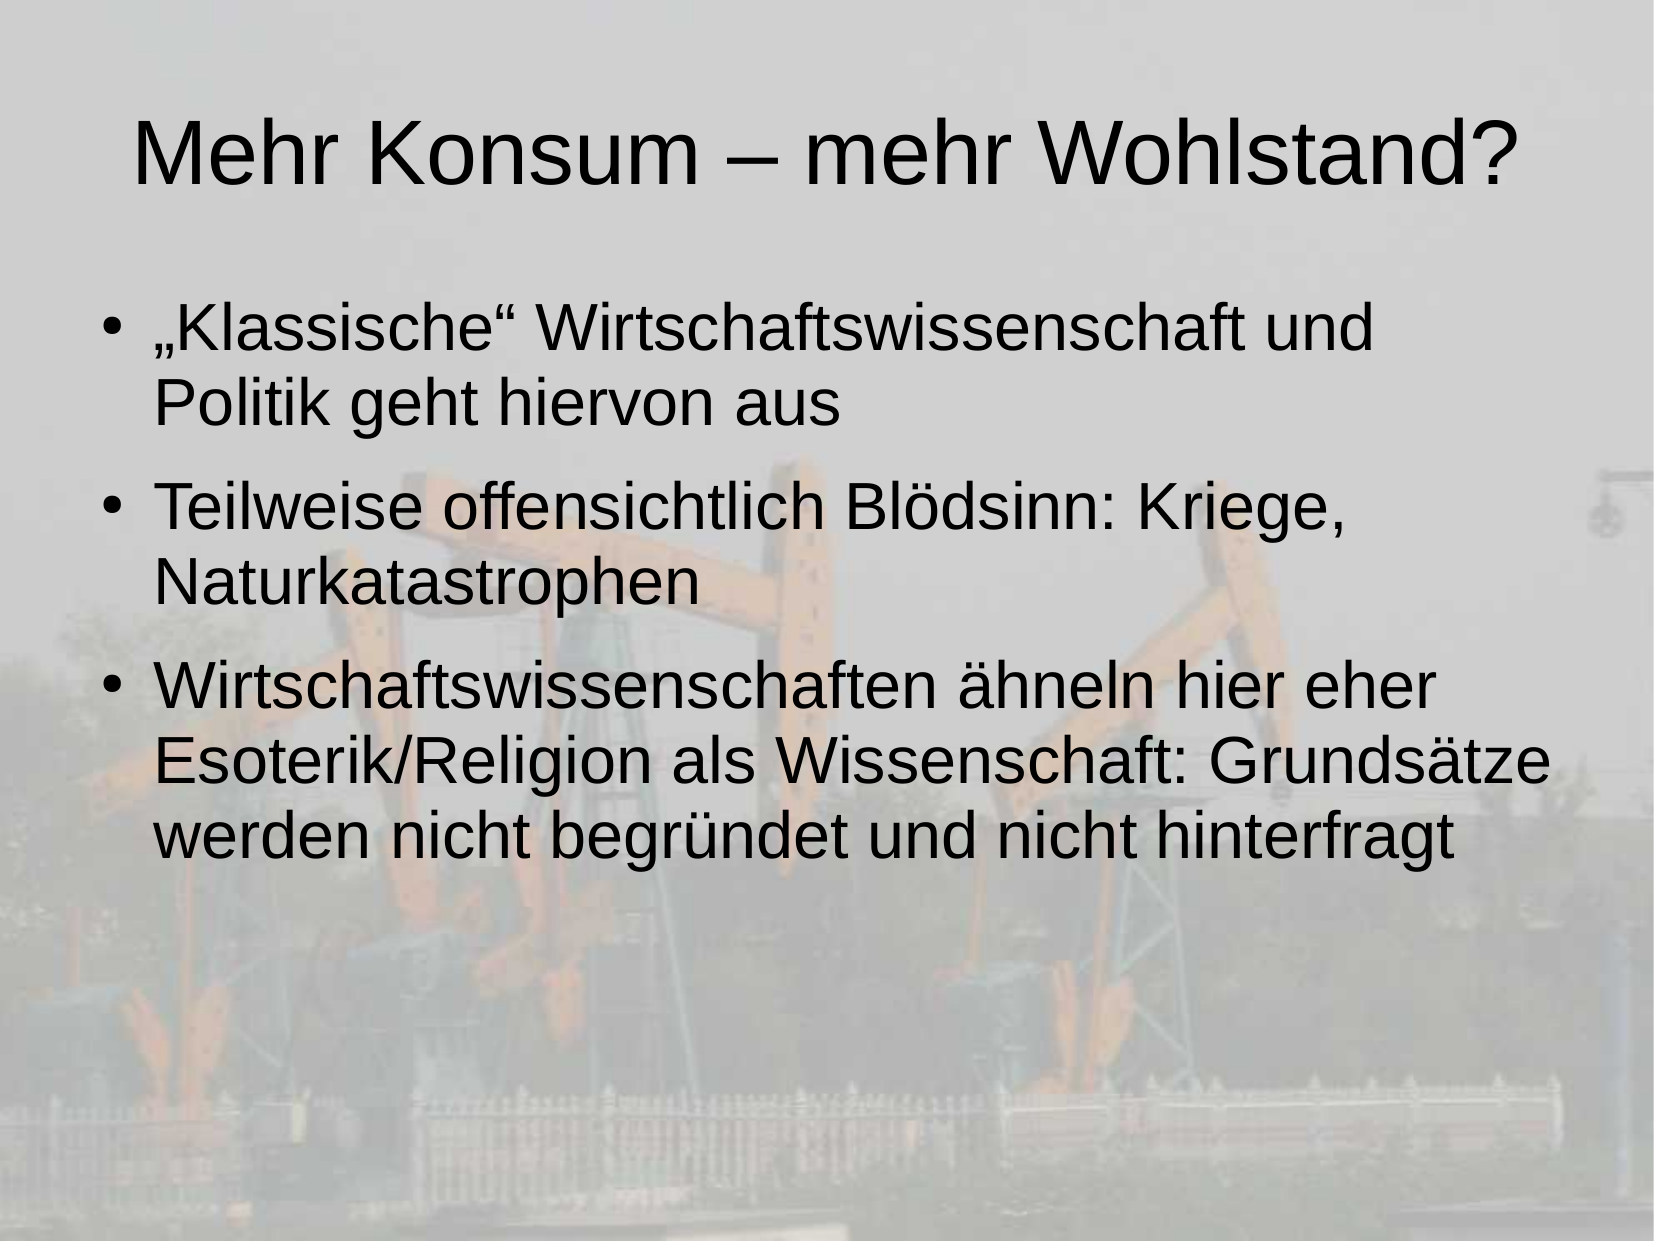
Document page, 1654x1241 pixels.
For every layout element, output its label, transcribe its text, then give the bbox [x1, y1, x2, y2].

title Mehr Konsum – mehr Wohlstand? [82, 49, 1571, 257]
picture [0, 0, 1654, 1241]
list „Klassische“ Wirtschaftswissenschaft und Politik geht hiervon aus Teilweise offensichtlich Blödsinn: Kriege, Naturkatastrophen Wirtschaftswissenschaften ähneln hier eher Esoterik/Religion als Wissenschaft: Grundsätze werden nicht begründet und nicht hinterfragt [82, 290, 1571, 1109]
